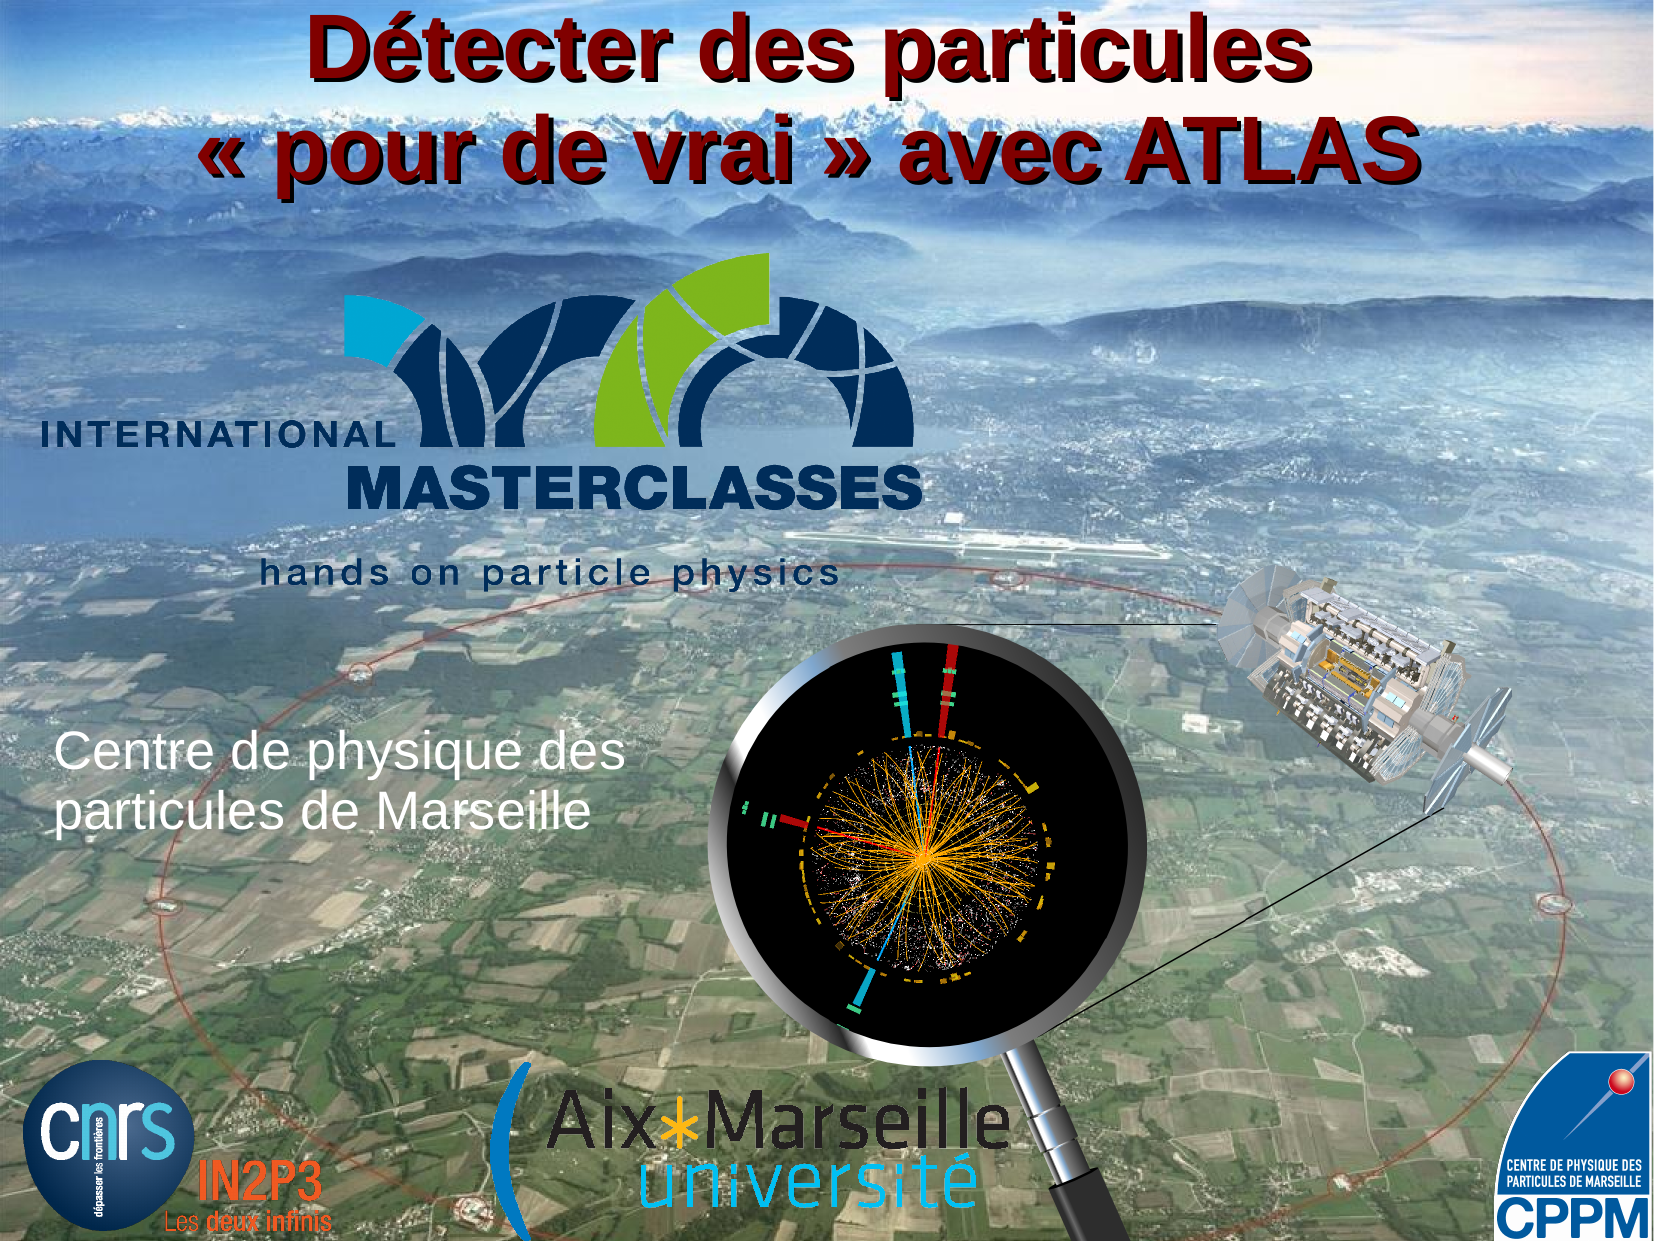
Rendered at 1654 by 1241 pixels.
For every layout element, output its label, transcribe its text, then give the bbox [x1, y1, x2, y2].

title Détecter des particules « pour de vrai » avec ATLAS [11, 0, 1607, 202]
picture [0, 0, 1654, 1241]
subtitle Centre de physique des particules de Marseille [53, 719, 697, 994]
